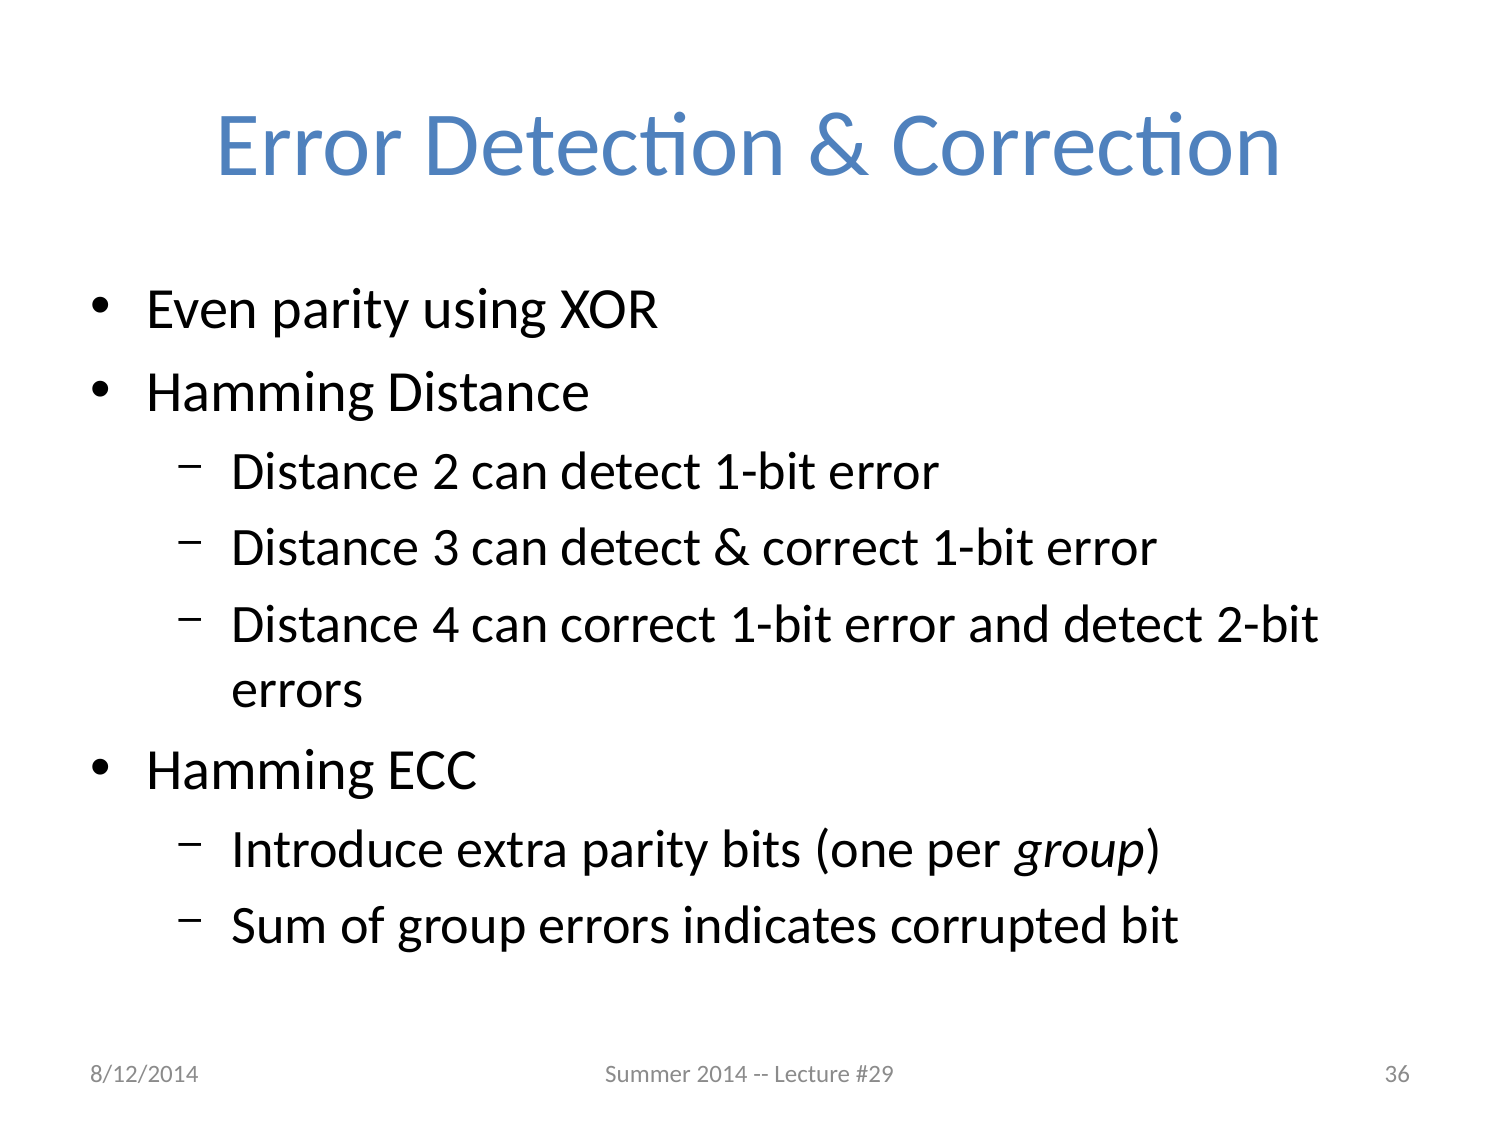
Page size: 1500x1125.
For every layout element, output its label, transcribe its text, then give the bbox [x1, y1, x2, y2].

title Error Detection & Correction [75, 45, 1425, 233]
slide_number 8/12/2014 [75, 1042, 425, 1103]
slide_number <number> [1074, 1042, 1425, 1103]
list Even parity using XOR Hamming Distance Distance 2 can detect 1-bit error Distance 3 can detect & correct 1-bit error Distance 4 can correct 1-bit error and detect 2-bit errors Hamming ECC Introduce extra parity bits (one per group) Sum of group errors indicates corrupted bit [75, 262, 1425, 1073]
footer Summer 2014 -- Lecture #29 [512, 1042, 988, 1103]
